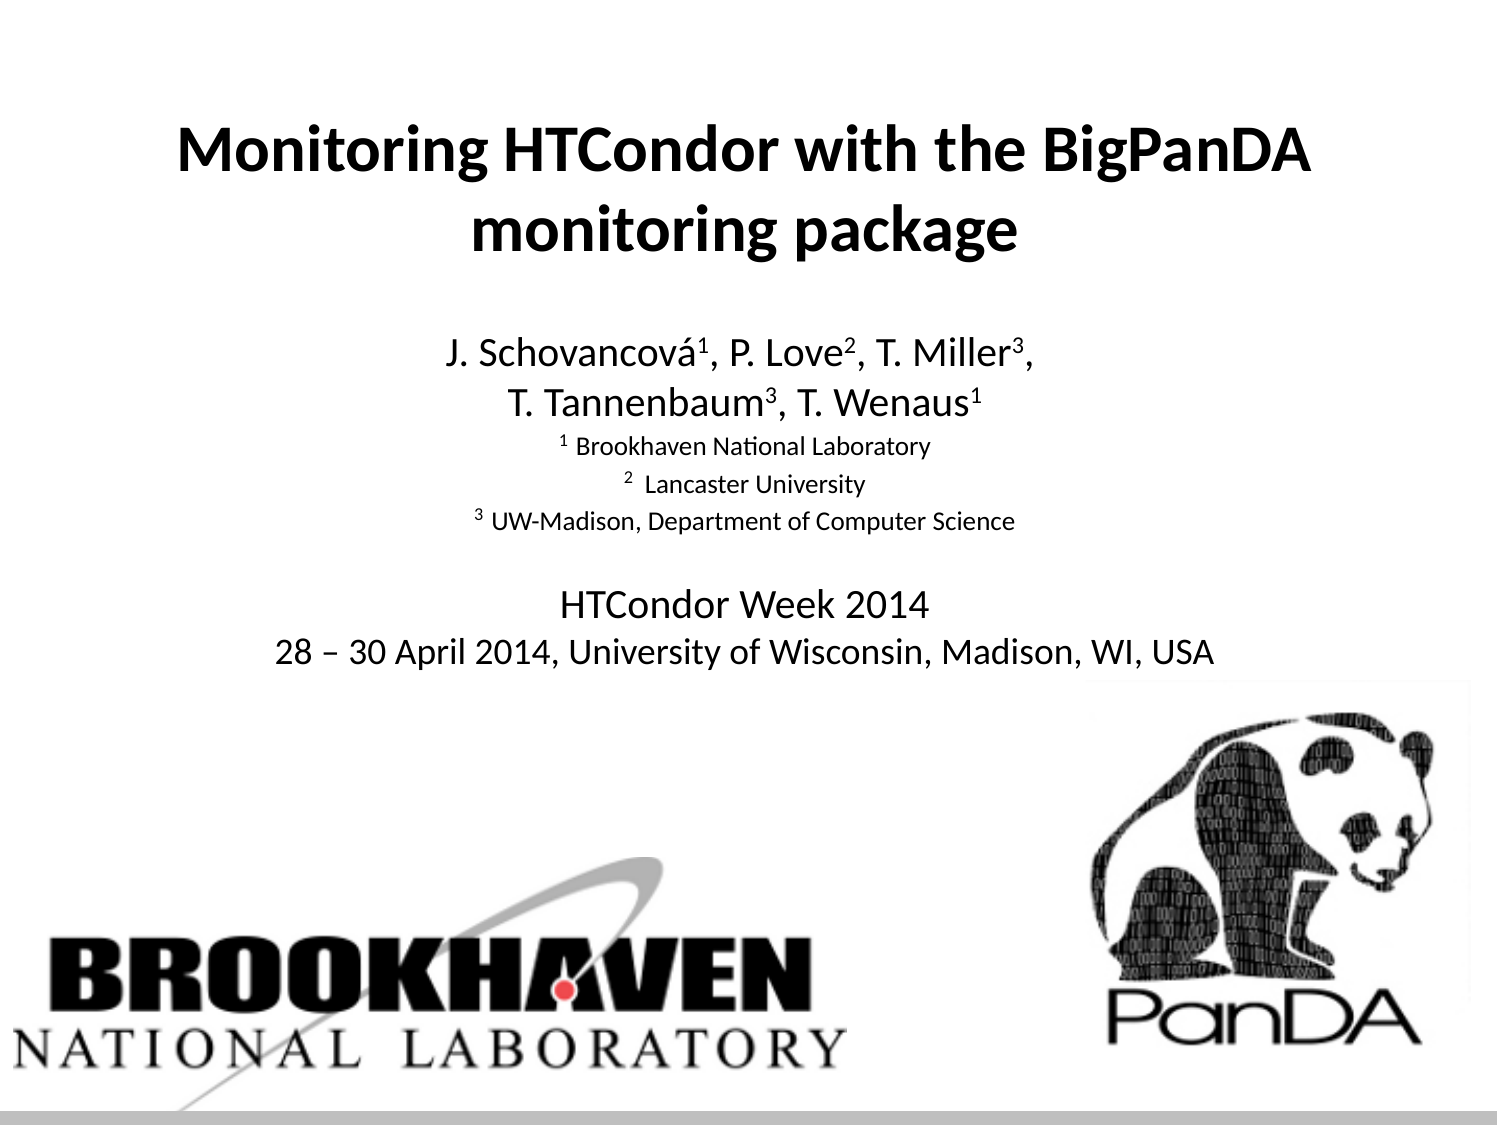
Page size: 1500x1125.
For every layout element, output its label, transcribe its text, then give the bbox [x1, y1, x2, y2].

picture [13, 857, 847, 1111]
title Monitoring HTCondor with the BigPanDA monitoring package J. Schovancová1, P. Love2, T. Miller3, T. Tannenbaum3, T. Wenaus1 1 Brookhaven National Laboratory 2 Lancaster University 3 UW-Madison, Department of Computer Science HTCondor Week 2014 28 – 30 April 2014, University of Wisconsin, Madison, WI, USA [107, 42, 1383, 734]
picture [1053, 680, 1471, 1081]
